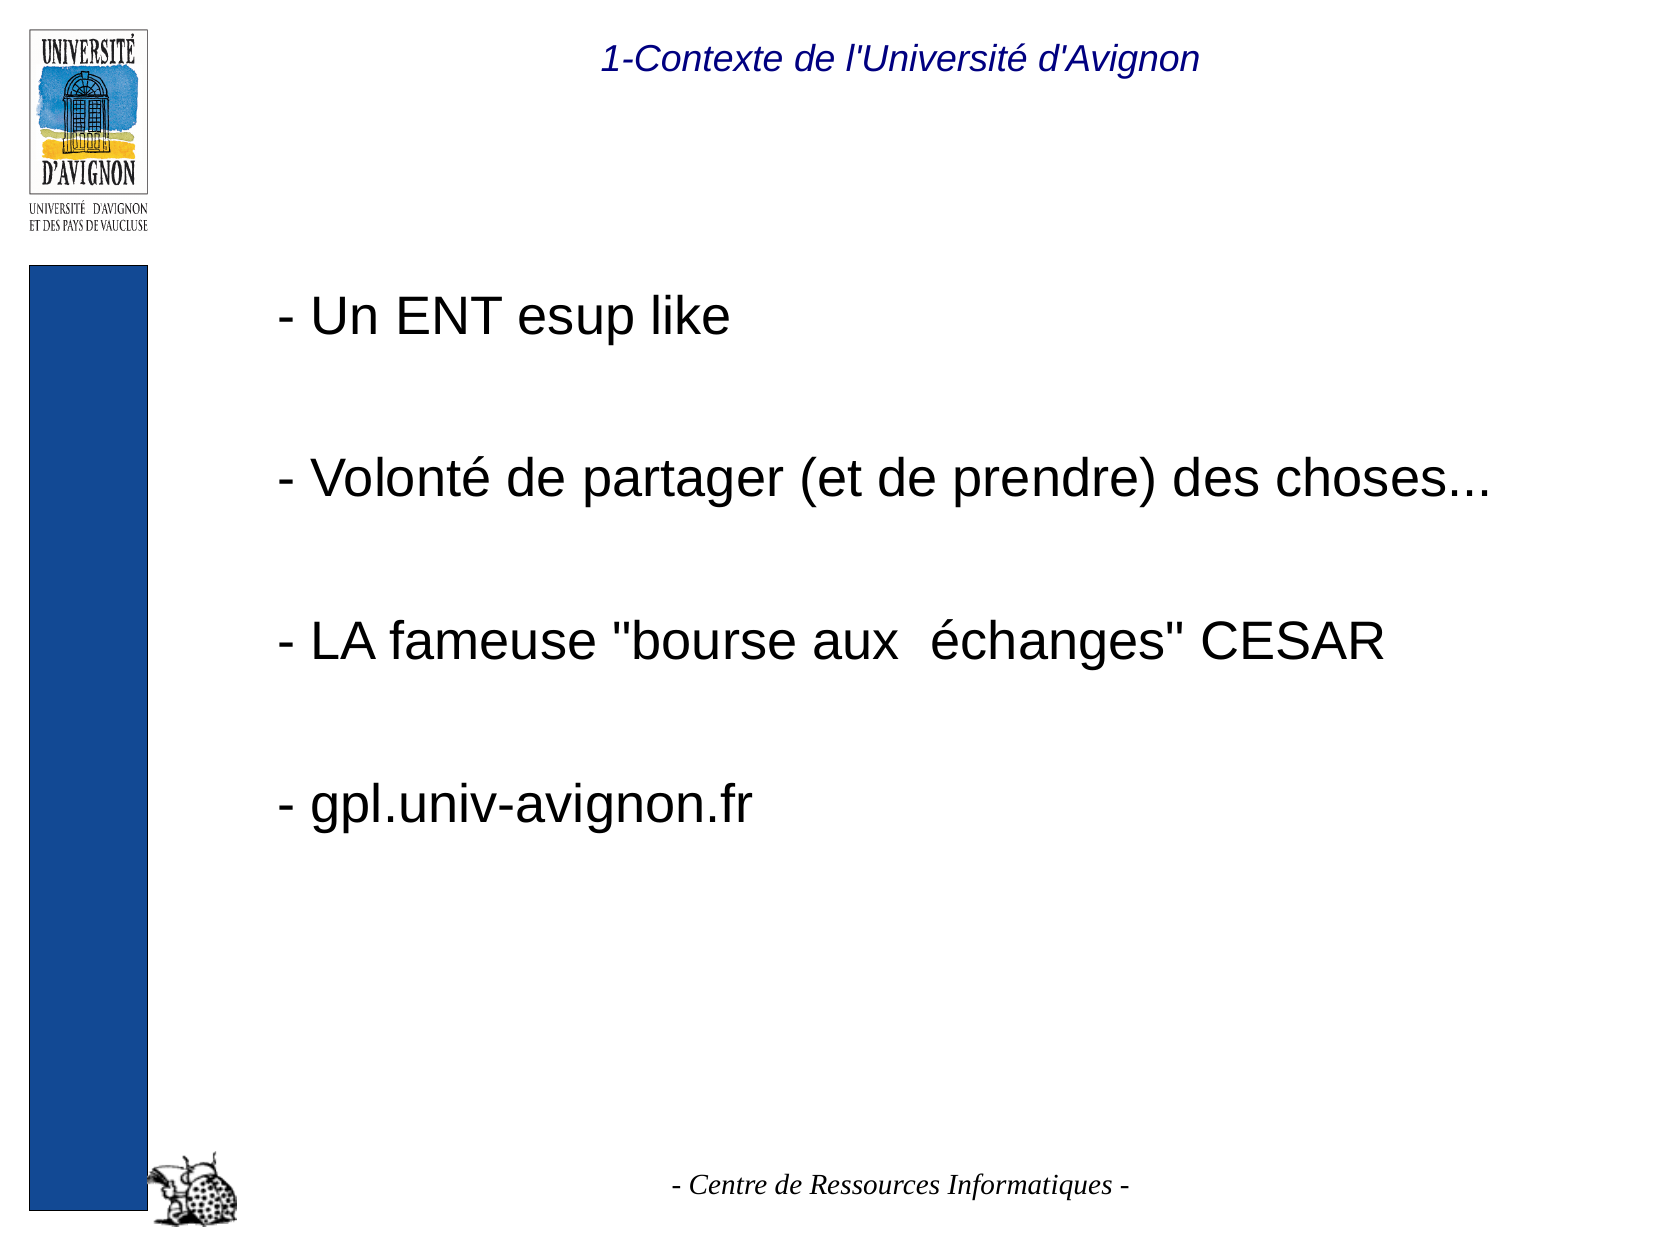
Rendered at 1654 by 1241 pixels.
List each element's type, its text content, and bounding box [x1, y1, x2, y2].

text_box [29, 265, 148, 1211]
picture [29, 29, 148, 236]
text_box 1-Contexte de l'Université d'Avignon [585, 29, 1216, 87]
picture [147, 1151, 237, 1227]
text_box - Un ENT esup like - Volonté de partager (et de prendre) des choses... - LA fameuse "bourse aux échanges" CESAR - gpl.univ-avignon.fr [262, 277, 1509, 842]
text_box - Centre de Ressources Informatiques - [648, 1160, 1153, 1209]
